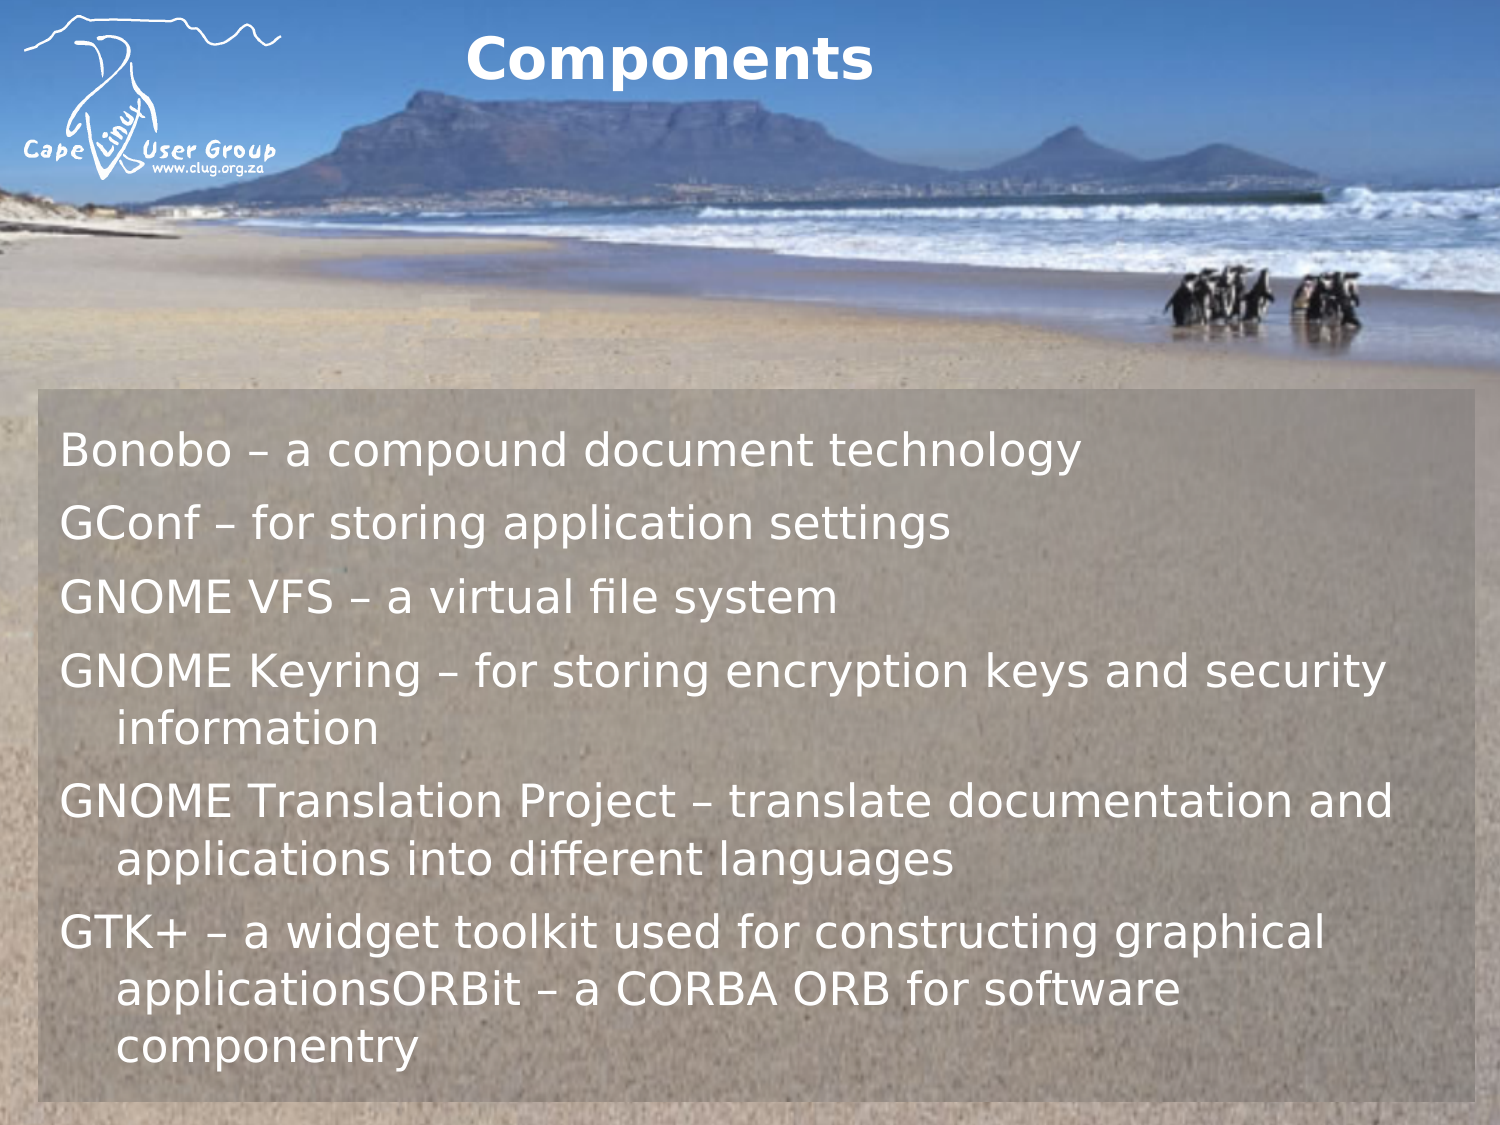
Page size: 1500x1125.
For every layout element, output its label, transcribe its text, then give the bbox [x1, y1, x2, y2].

picture [0, 0, 1500, 1125]
list Bonobo – a compound document technology GConf – for storing application settings GNOME VFS – a virtual file system GNOME Keyring – for storing encryption keys and security information GNOME Translation Project – translate documentation and applications into different languages GTK+ – a widget toolkit used for constructing graphical applicationsORBit – a CORBA ORB for software componentry [59, 420, 1471, 1105]
title Components [465, 0, 1484, 115]
